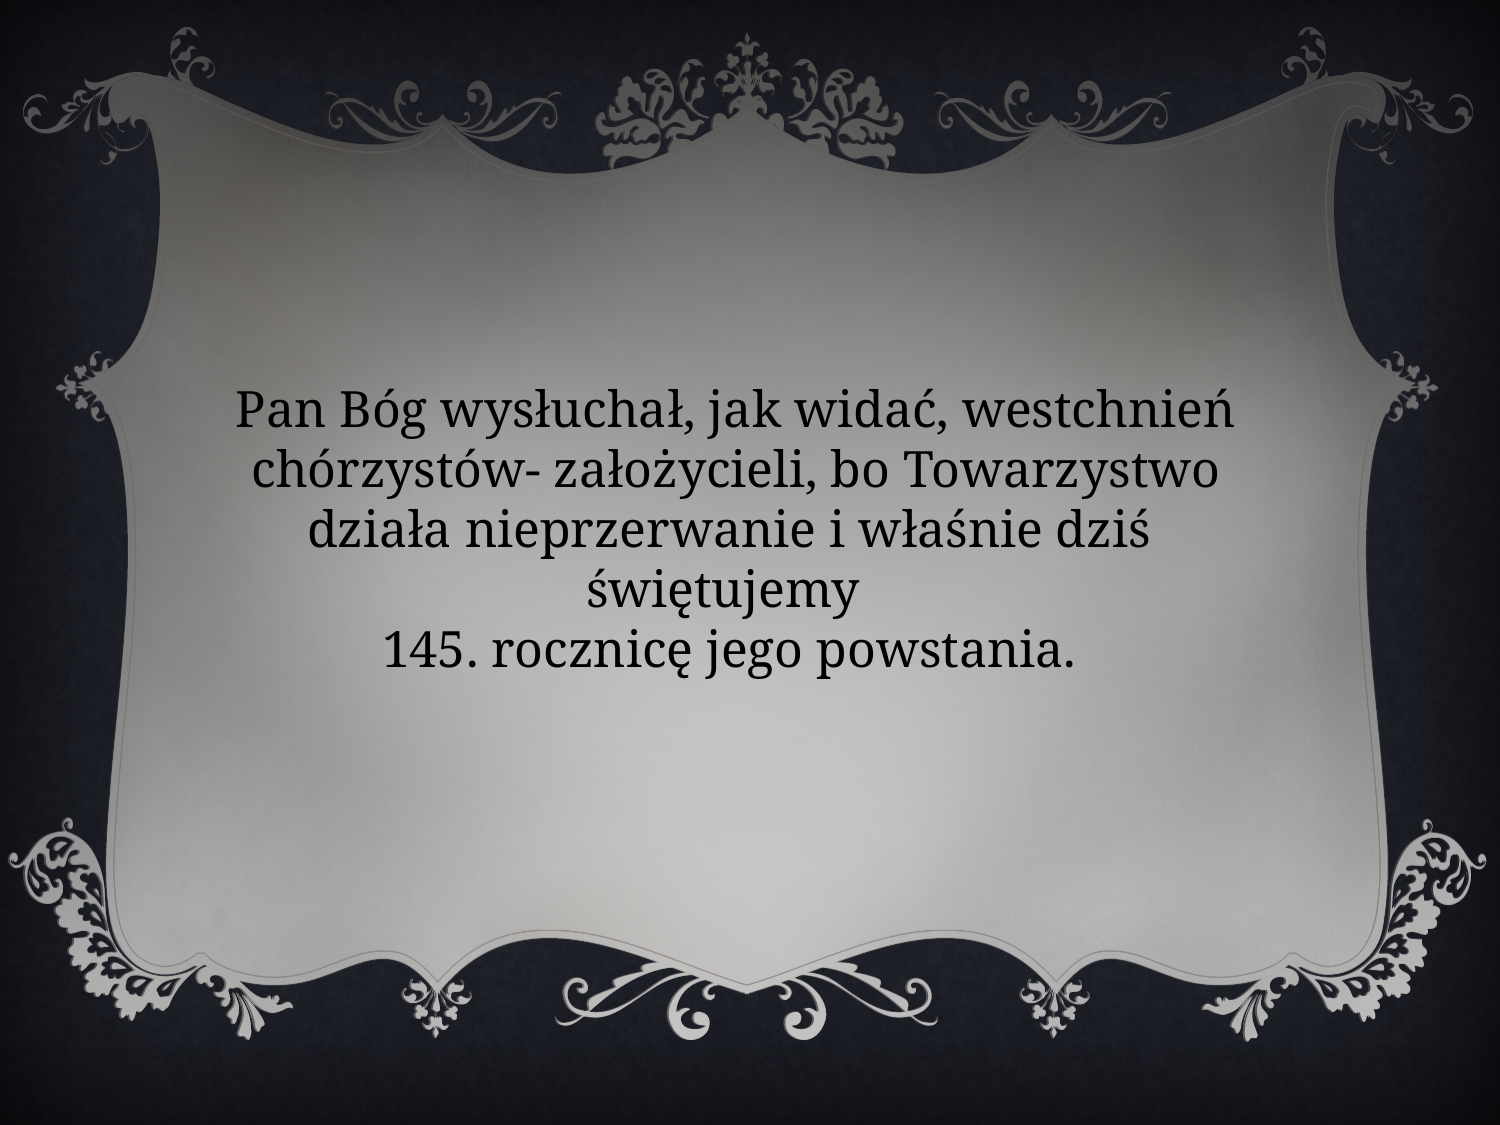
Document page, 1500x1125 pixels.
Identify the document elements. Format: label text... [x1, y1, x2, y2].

text_box Pan Bóg wysłuchał, jak widać, westchnień chórzystów- założycieli, bo Towarzystwo działa nieprzerwanie i właśnie dziś świętujemy 145. rocznicę jego powstania. [192, 189, 1280, 775]
picture [0, 0, 1500, 1125]
